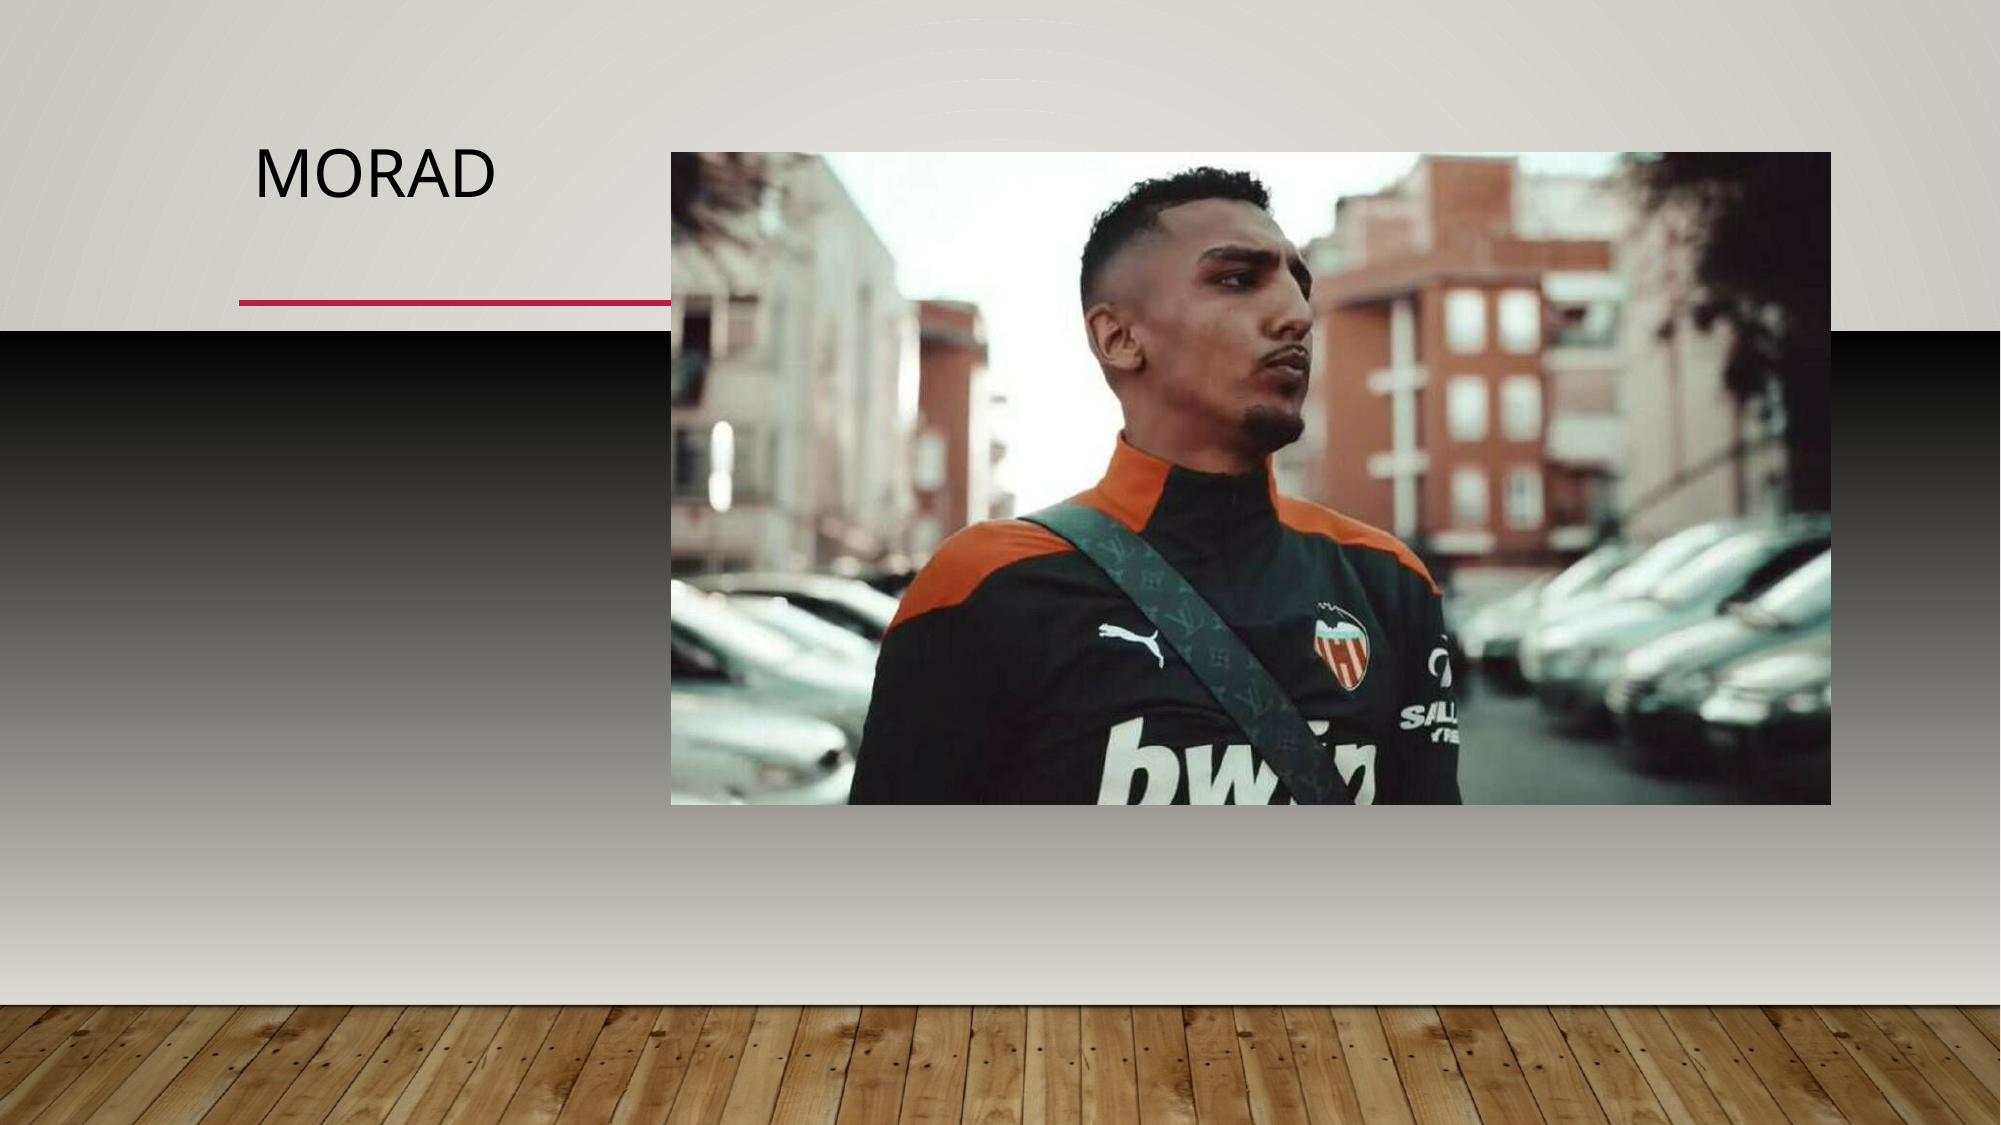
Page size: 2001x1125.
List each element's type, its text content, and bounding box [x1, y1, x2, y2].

title MORAD [238, 131, 1814, 305]
picture [671, 152, 1831, 805]
